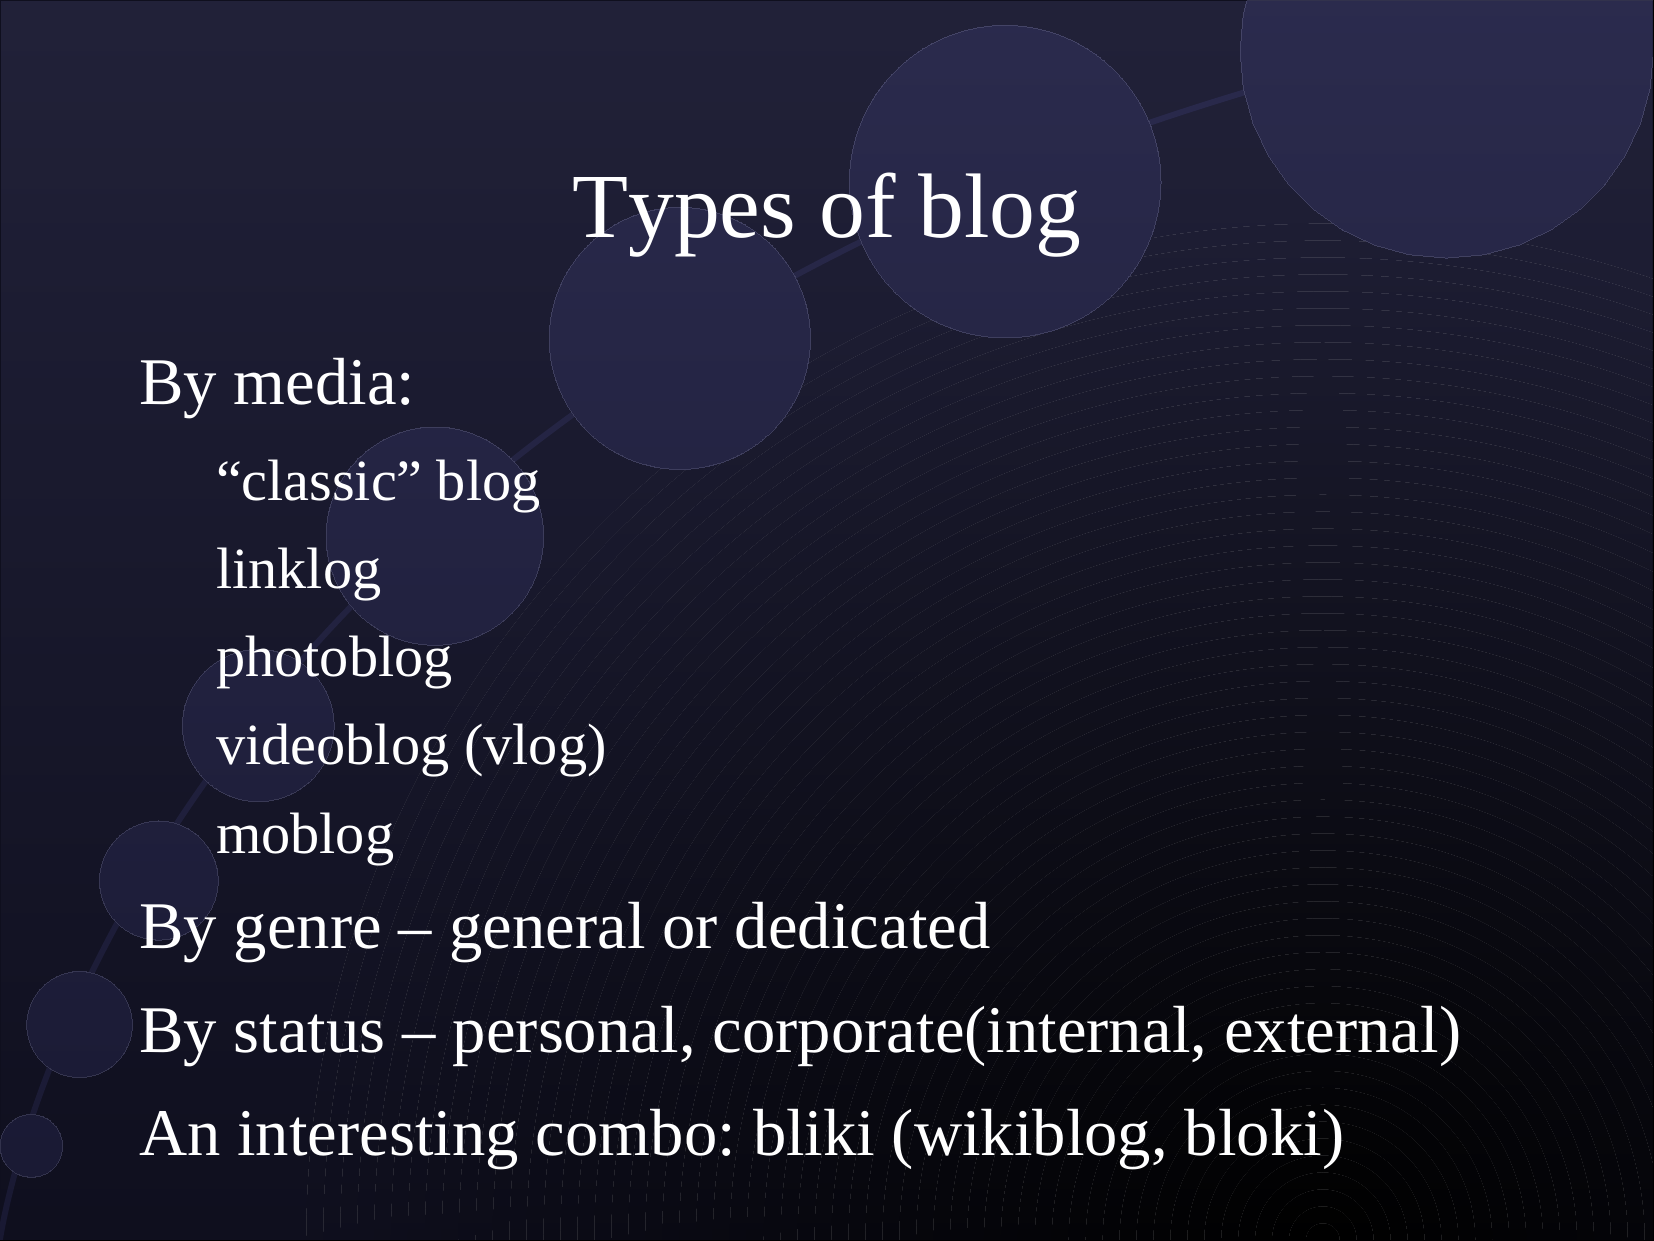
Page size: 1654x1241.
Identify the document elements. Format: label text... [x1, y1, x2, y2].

list By media: “classic” blog linklog photoblog videoblog (vlog) moblog By genre – general or dedicated By status – personal, corporate(internal, external) An interesting combo: bliki (wikiblog, bloki) [121, 344, 1534, 1171]
title Types of blog [121, 102, 1534, 311]
